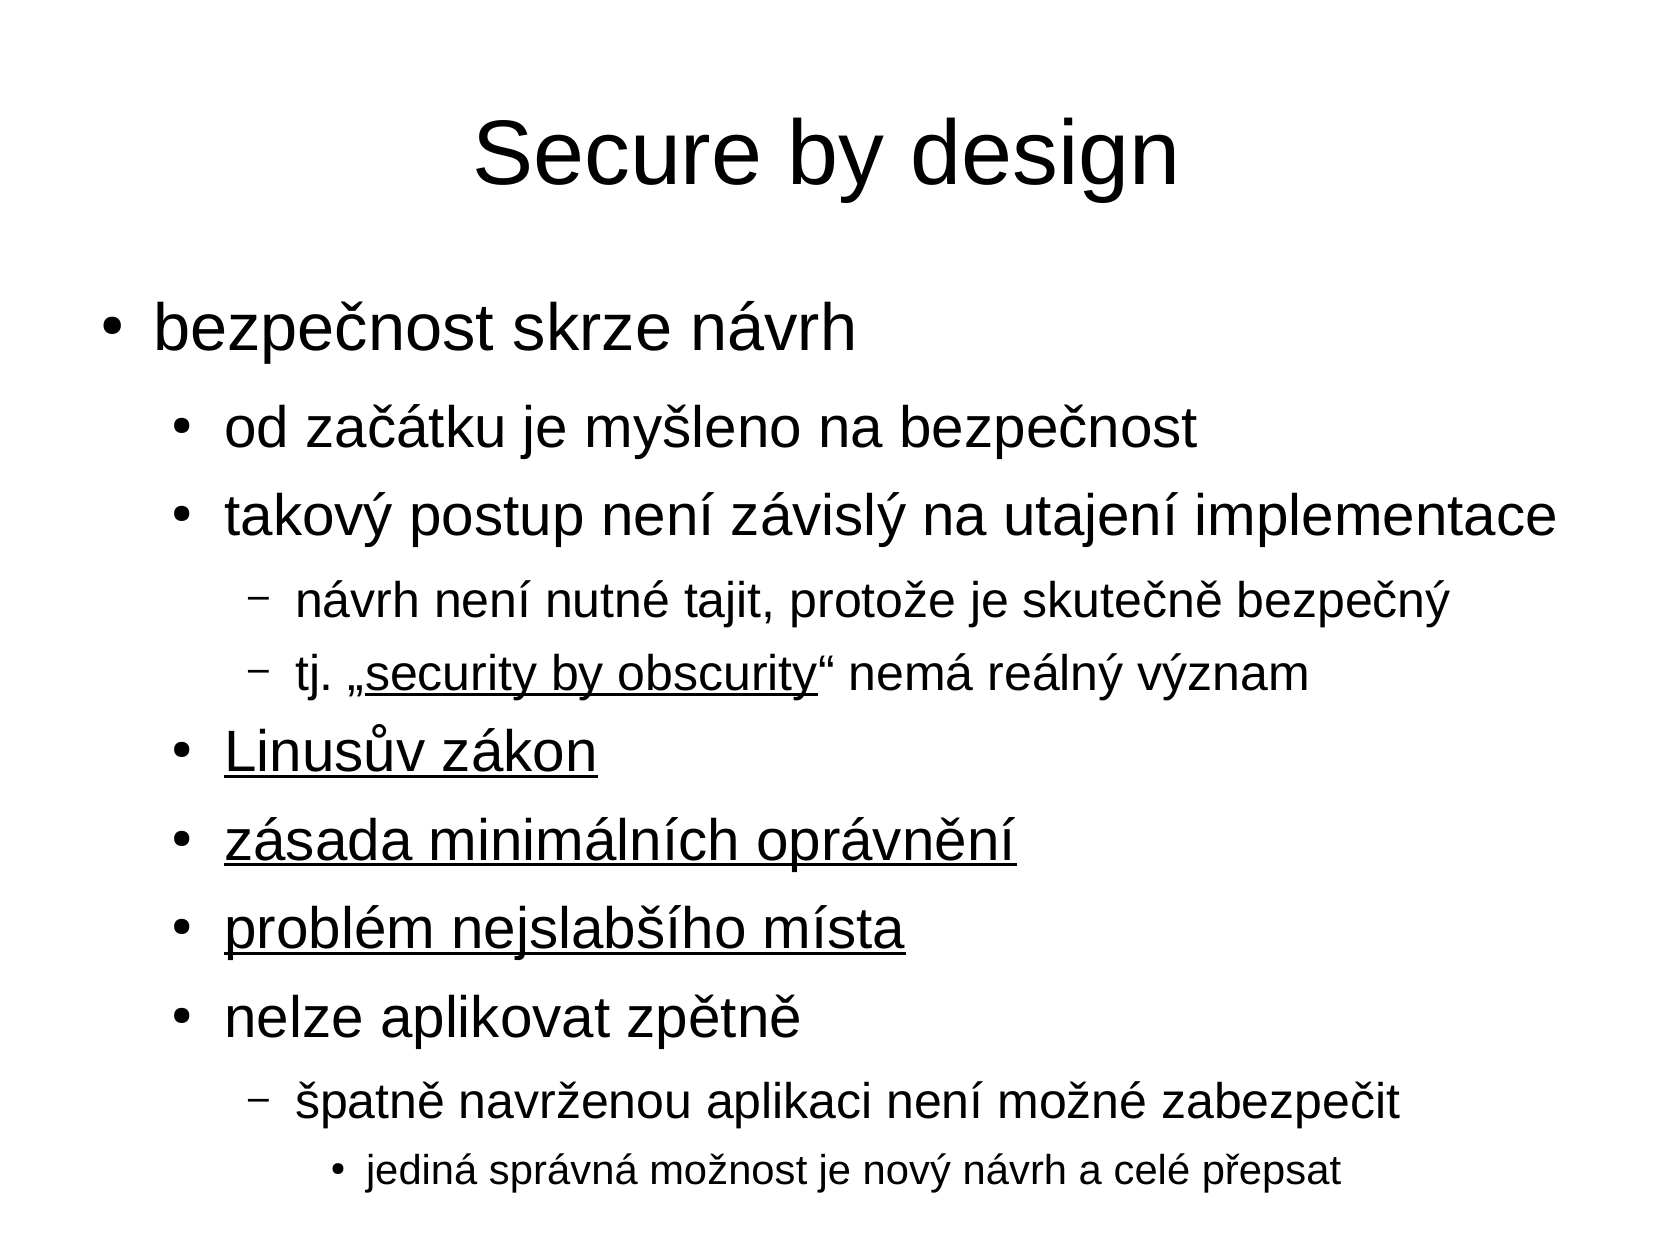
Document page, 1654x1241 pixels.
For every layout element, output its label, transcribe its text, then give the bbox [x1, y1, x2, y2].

list bezpečnost skrze návrh od začátku je myšleno na bezpečnost takový postup není závislý na utajení implementace návrh není nutné tajit, protože je skutečně bezpečný tj. „security by obscurity“ nemá reálný význam Linusův zákon zásada minimálních oprávnění problém nejslabšího místa nelze aplikovat zpětně špatně navrženou aplikaci není možné zabezpečit jediná správná možnost je nový návrh a celé přepsat [82, 290, 1571, 1194]
title Secure by design [82, 49, 1571, 257]
